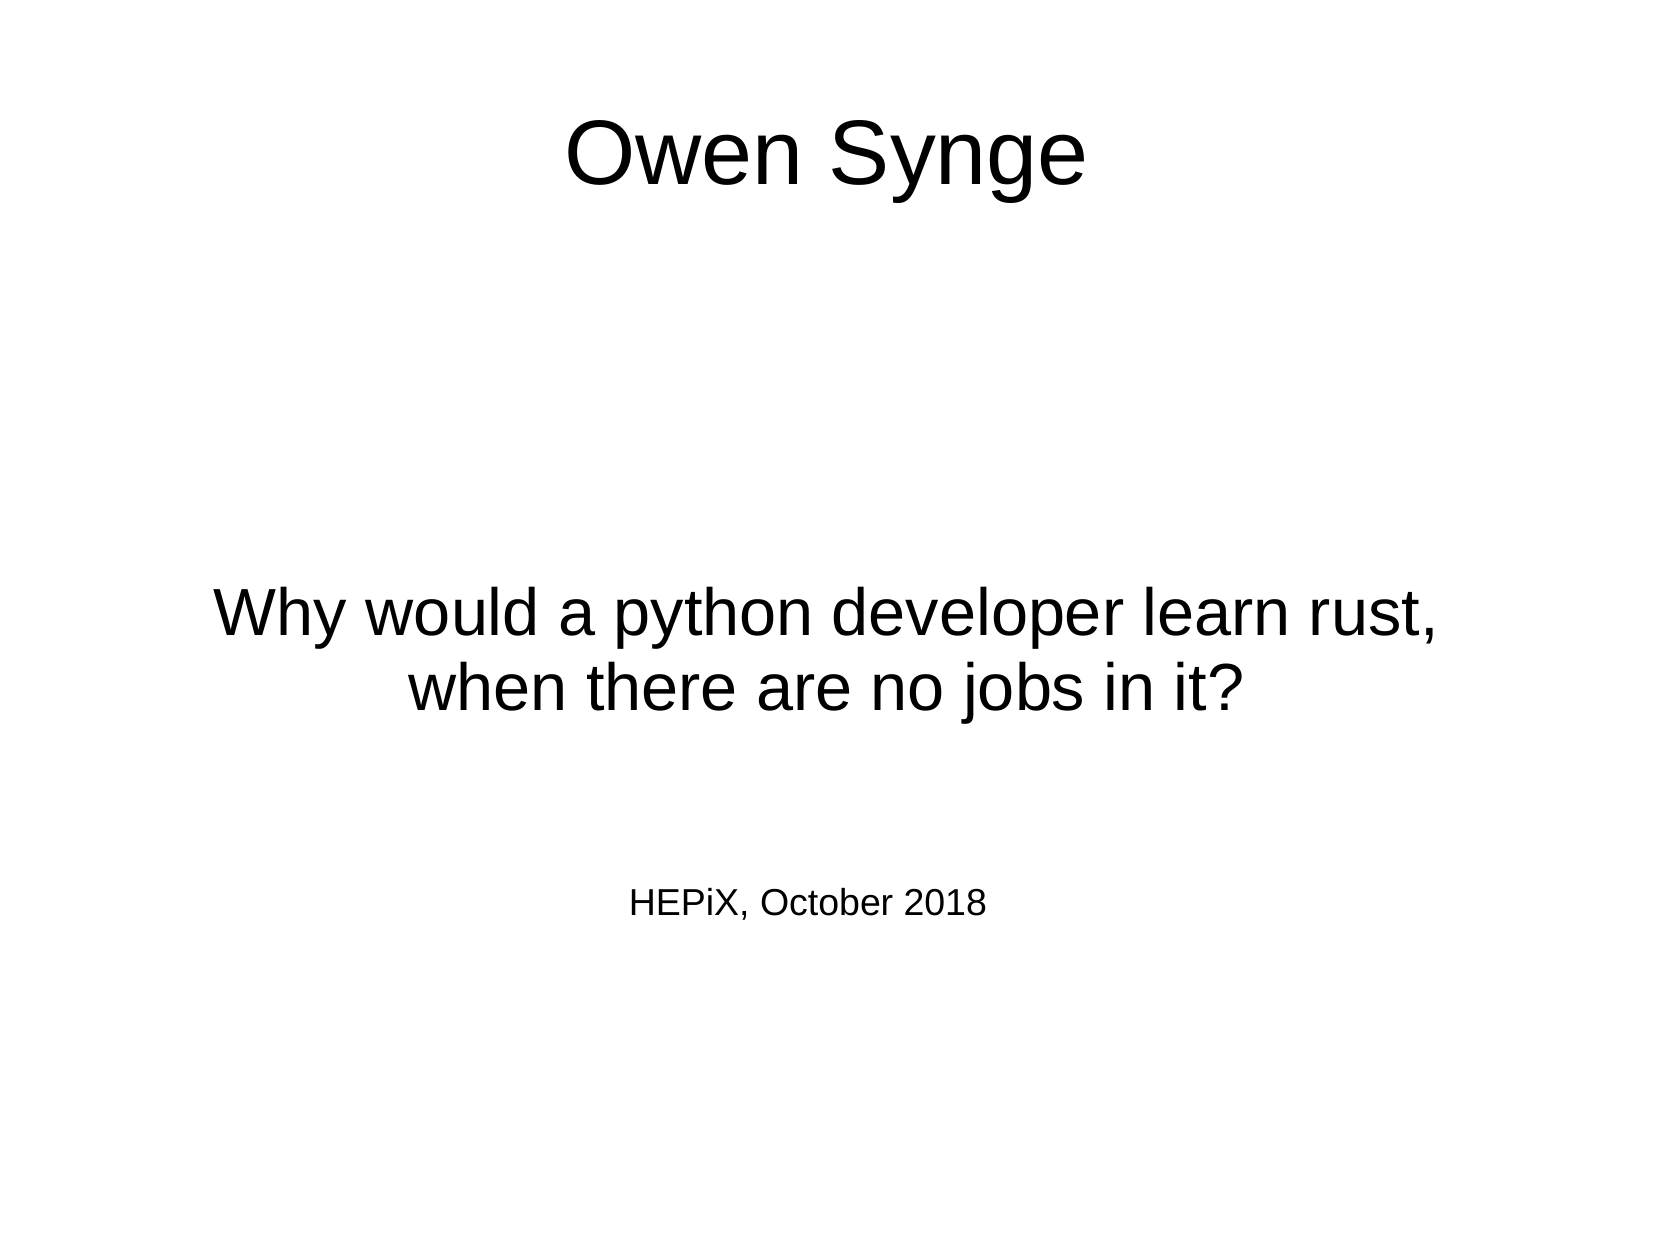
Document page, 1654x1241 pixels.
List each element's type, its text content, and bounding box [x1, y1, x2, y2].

subtitle Why would a python developer learn rust, when there are no jobs in it? [82, 290, 1571, 1010]
title Owen Synge [82, 49, 1571, 257]
text_box HEPiX, October 2018 [614, 874, 1002, 931]
